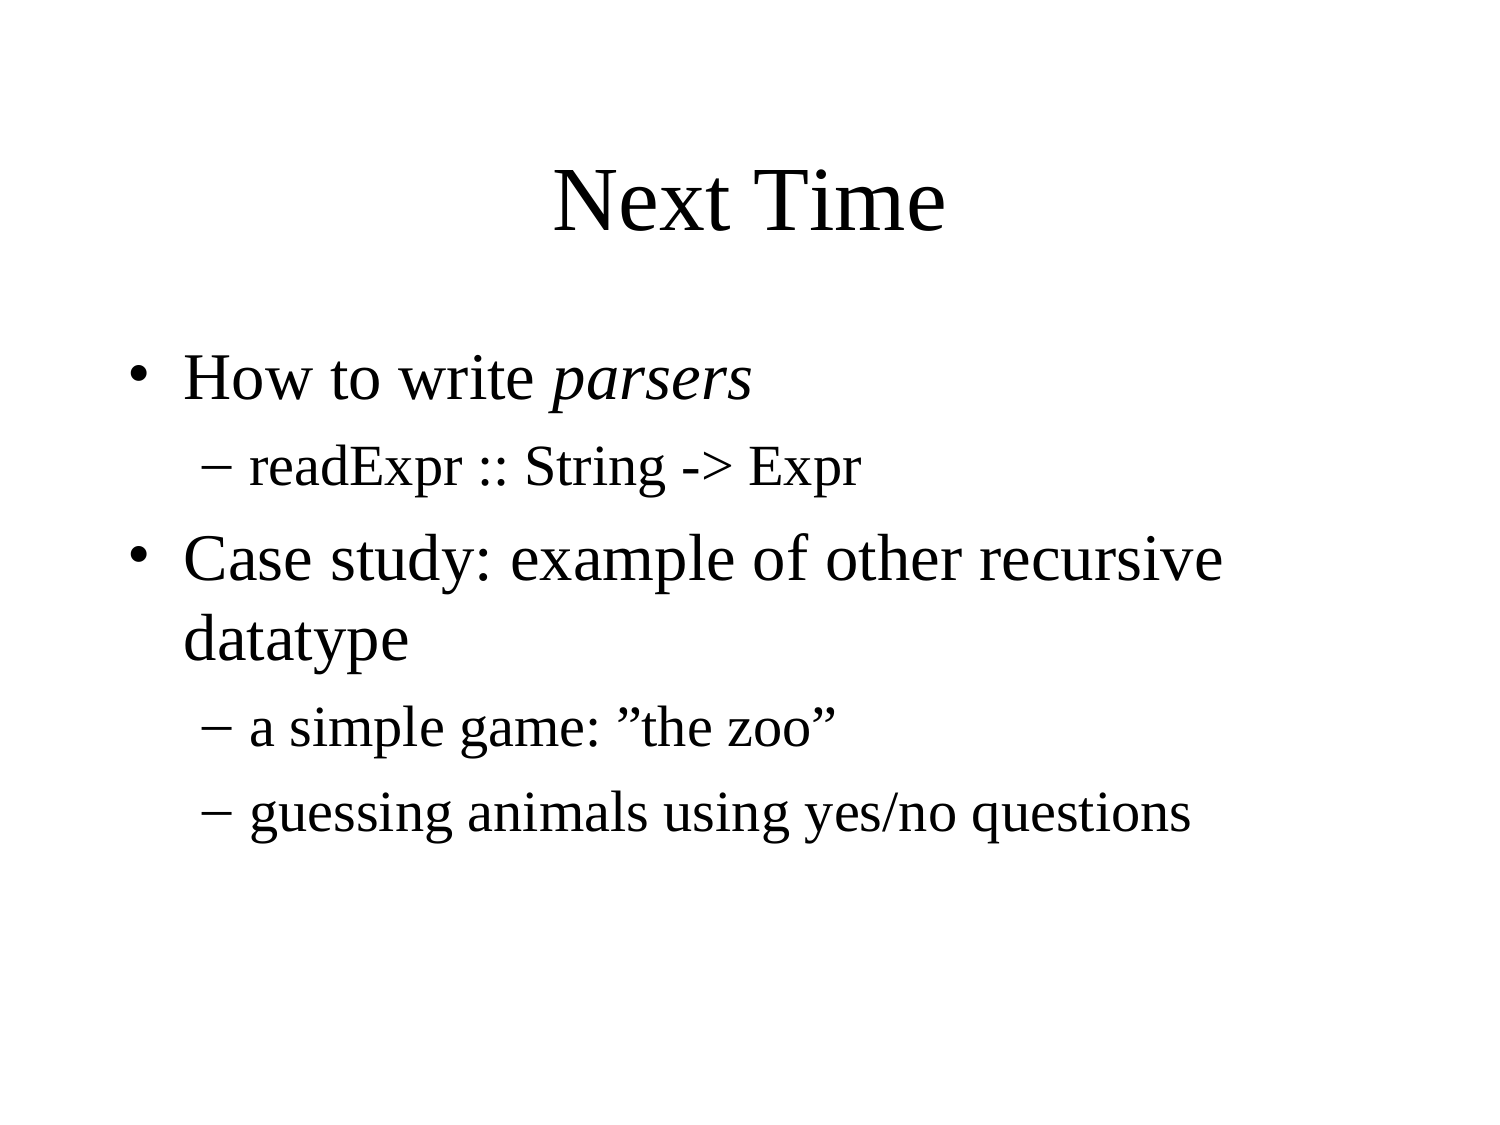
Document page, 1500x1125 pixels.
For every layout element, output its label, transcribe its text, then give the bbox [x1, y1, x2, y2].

title Next Time [112, 99, 1388, 288]
list How to write parsers readExpr :: String -> Expr Case study: example of other recursive datatype a simple game: ”the zoo” guessing animals using yes/no questions [112, 324, 1388, 1047]
